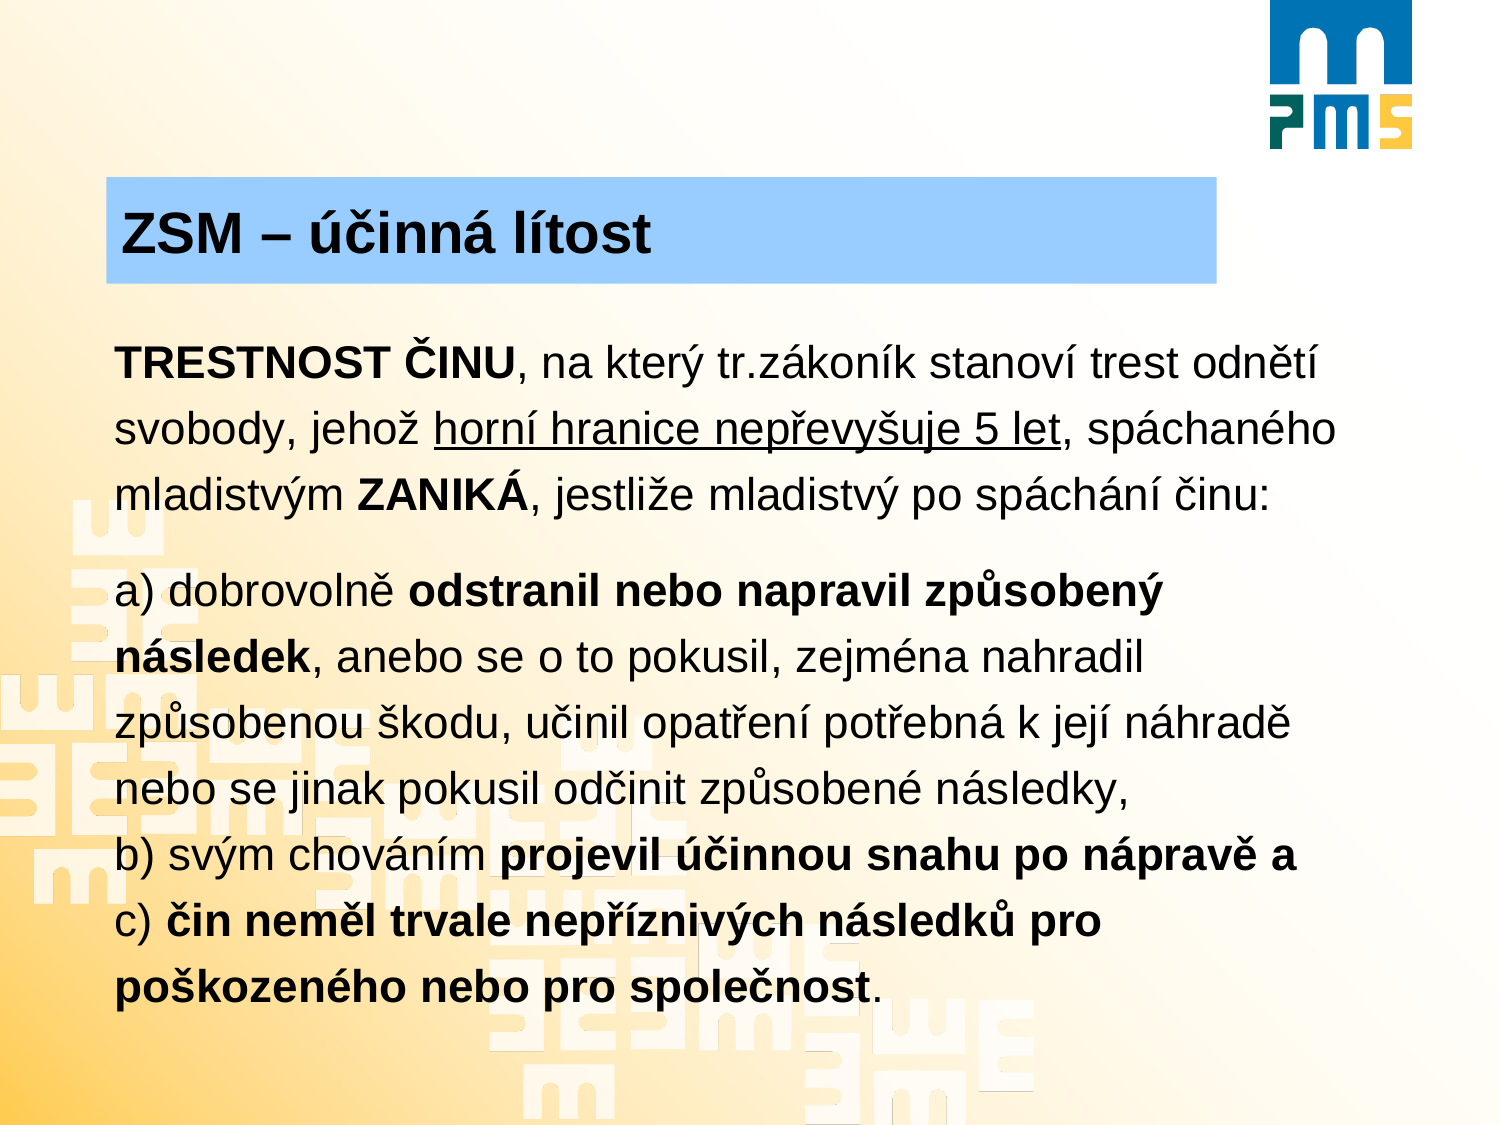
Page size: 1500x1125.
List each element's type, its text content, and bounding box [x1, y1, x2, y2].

text_box TRESTNOST ČINU, na který tr.zákoník stanoví trest odnětí svobody, jehož horní hranice nepřevyšuje 5 let, spáchaného mladistvým ZANIKÁ, jestliže mladistvý po spáchání činu: a) dobrovolně odstranil nebo napravil způsobený následek, anebo se o to pokusil, zejména nahradil způsobenou škodu, učinil opatření potřebná k její náhradě nebo se jinak pokusil odčinit způsobené následky, b) svým chováním projevil účinnou snahu po nápravě a c) čin neměl trvale nepříznivých následků pro poškozeného nebo pro společnost. [100, 314, 1400, 1024]
picture [0, 0, 1500, 1125]
title ZSM – účinná lítost [106, 177, 1217, 284]
